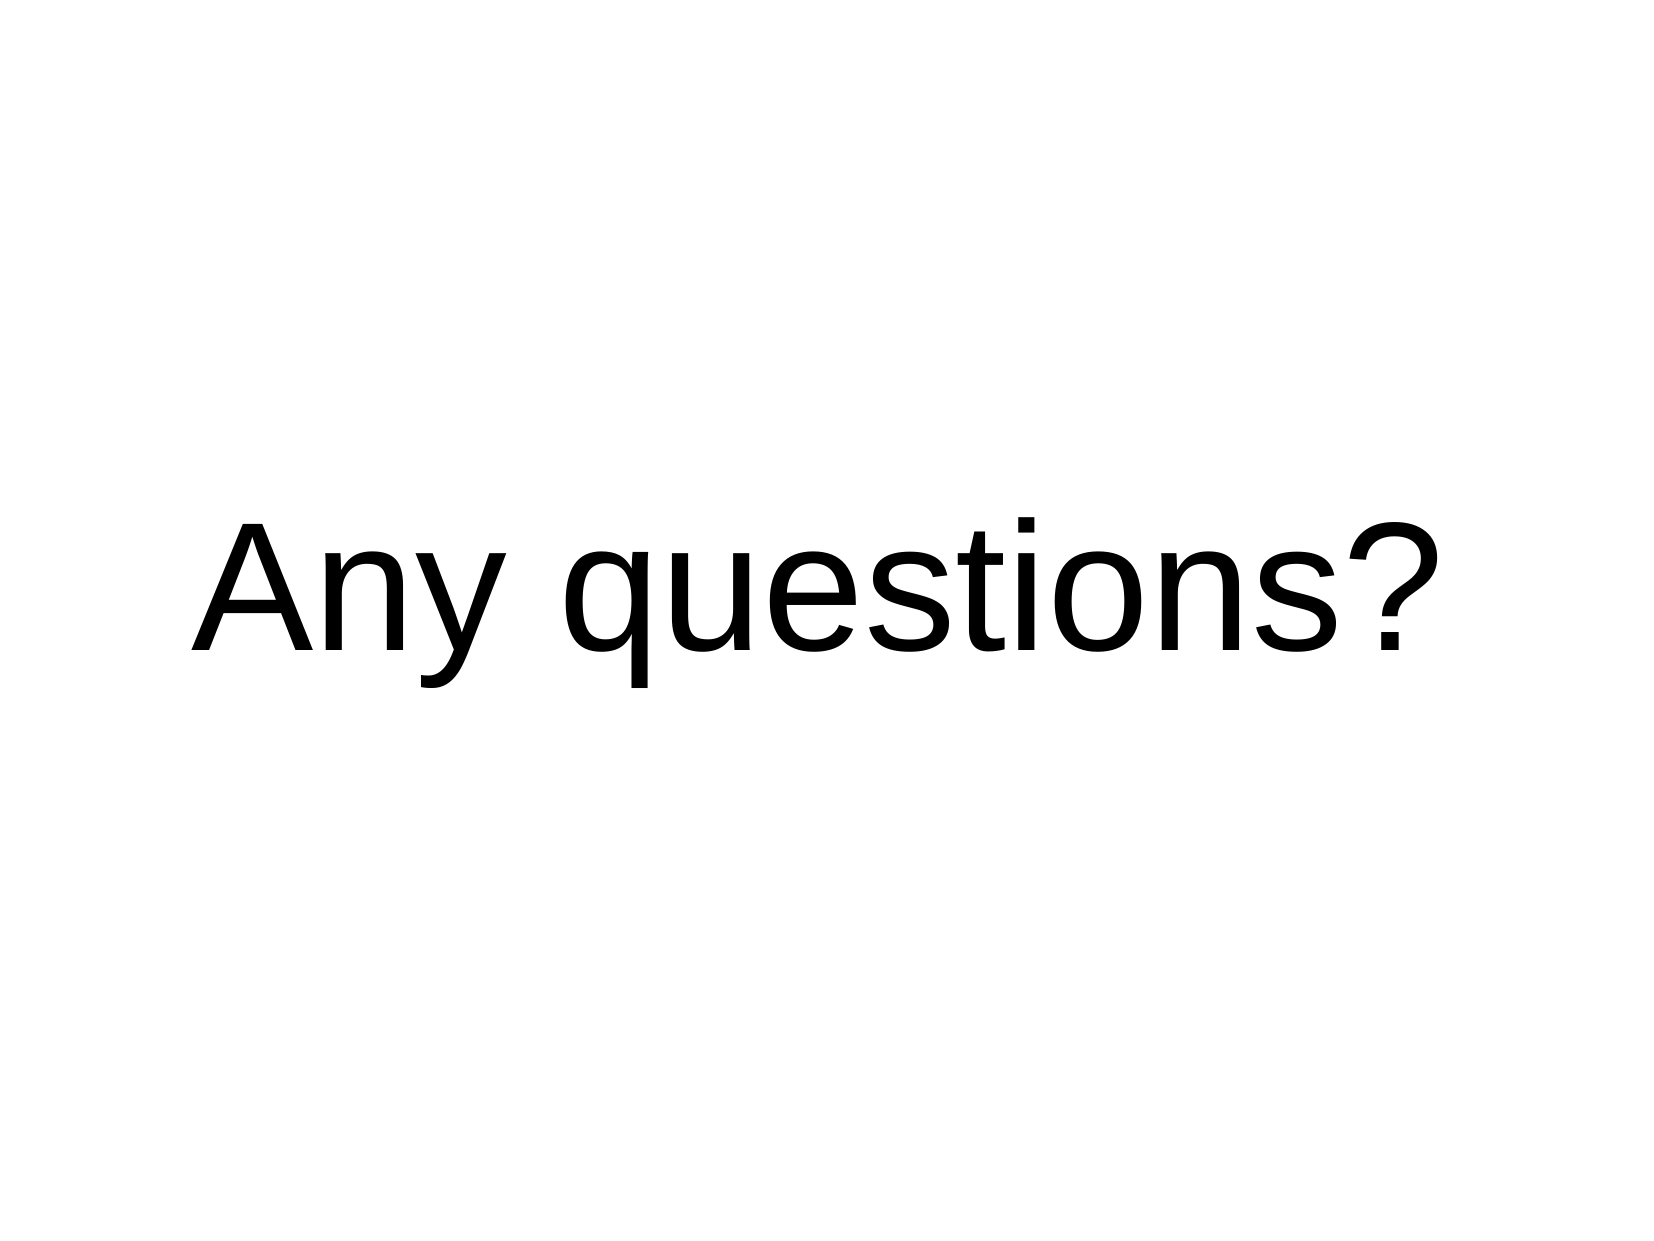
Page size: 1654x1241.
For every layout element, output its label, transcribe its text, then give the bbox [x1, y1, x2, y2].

text_box Any questions? [177, 477, 1489, 697]
